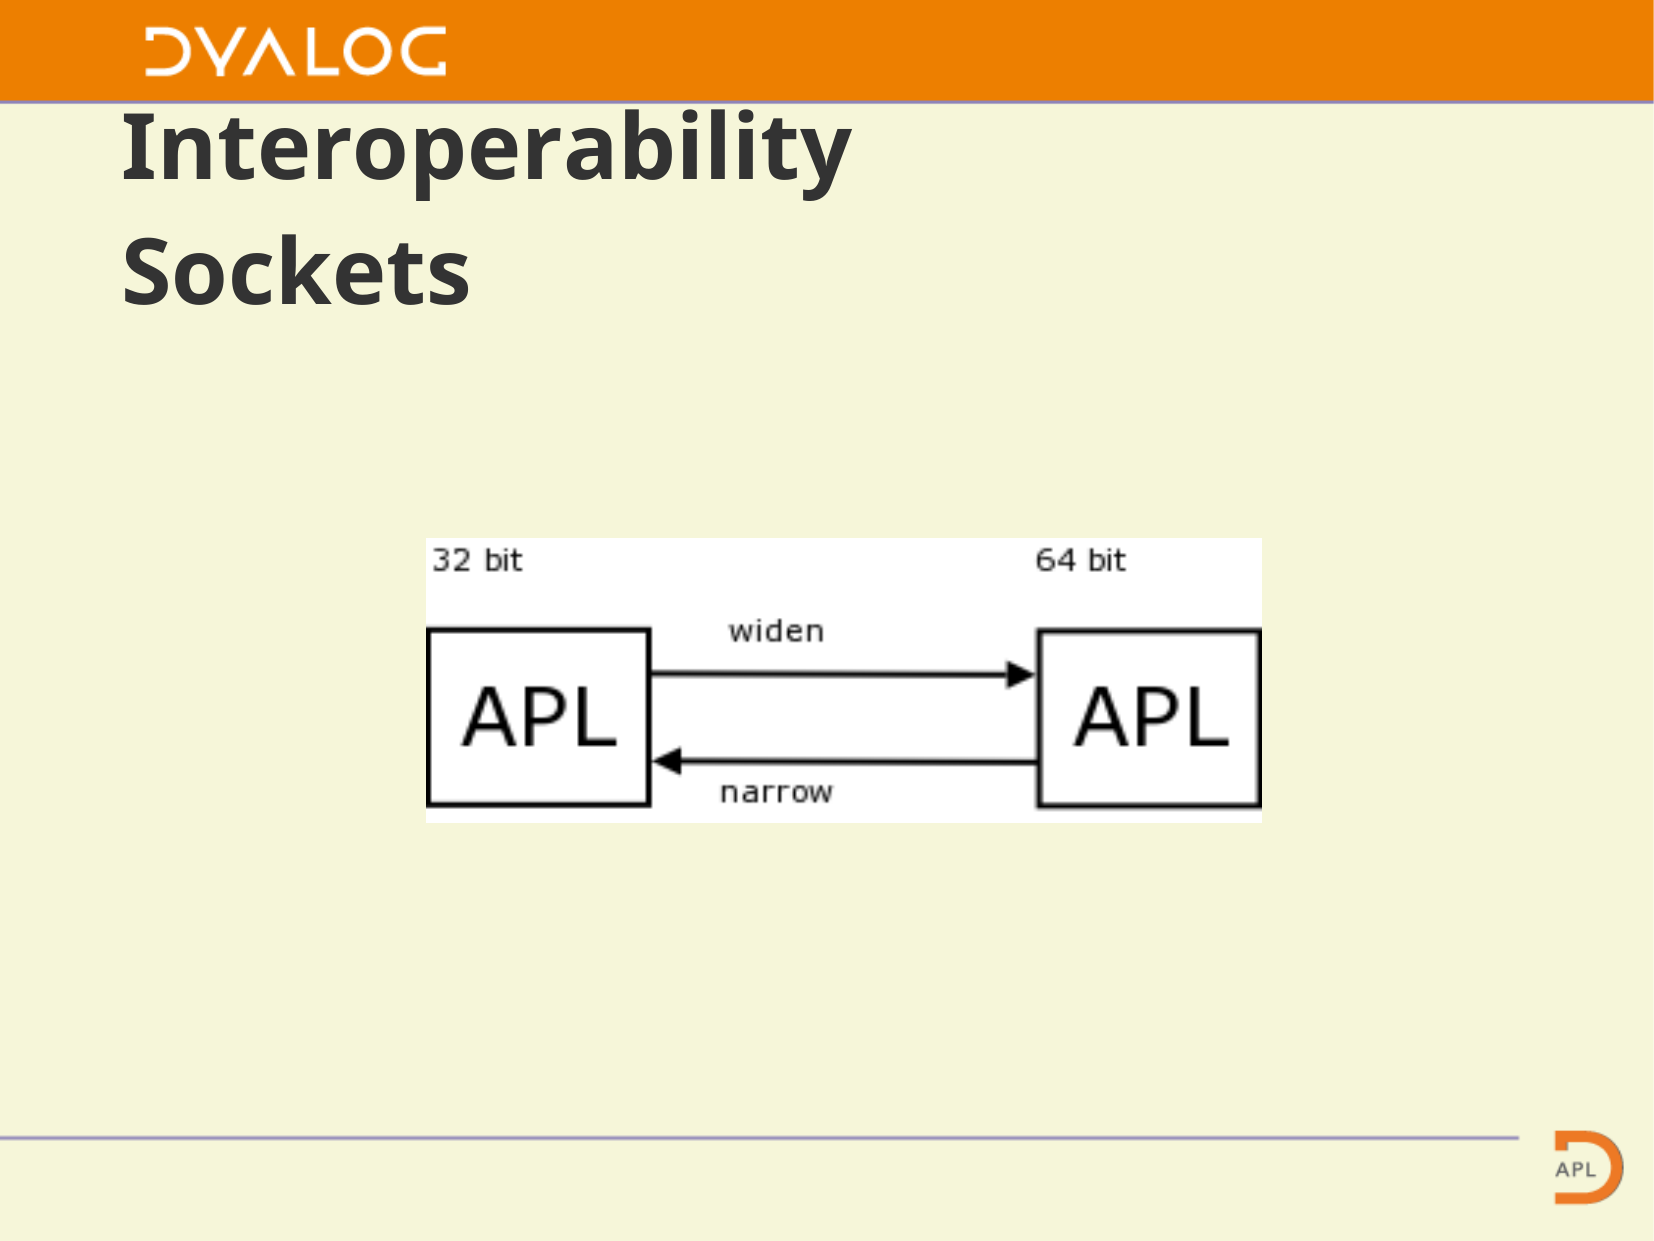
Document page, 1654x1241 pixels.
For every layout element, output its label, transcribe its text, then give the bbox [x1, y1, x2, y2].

title Interoperability Sockets [121, 95, 1534, 318]
chart [124, 358, 1530, 1103]
picture [0, 0, 1654, 1241]
